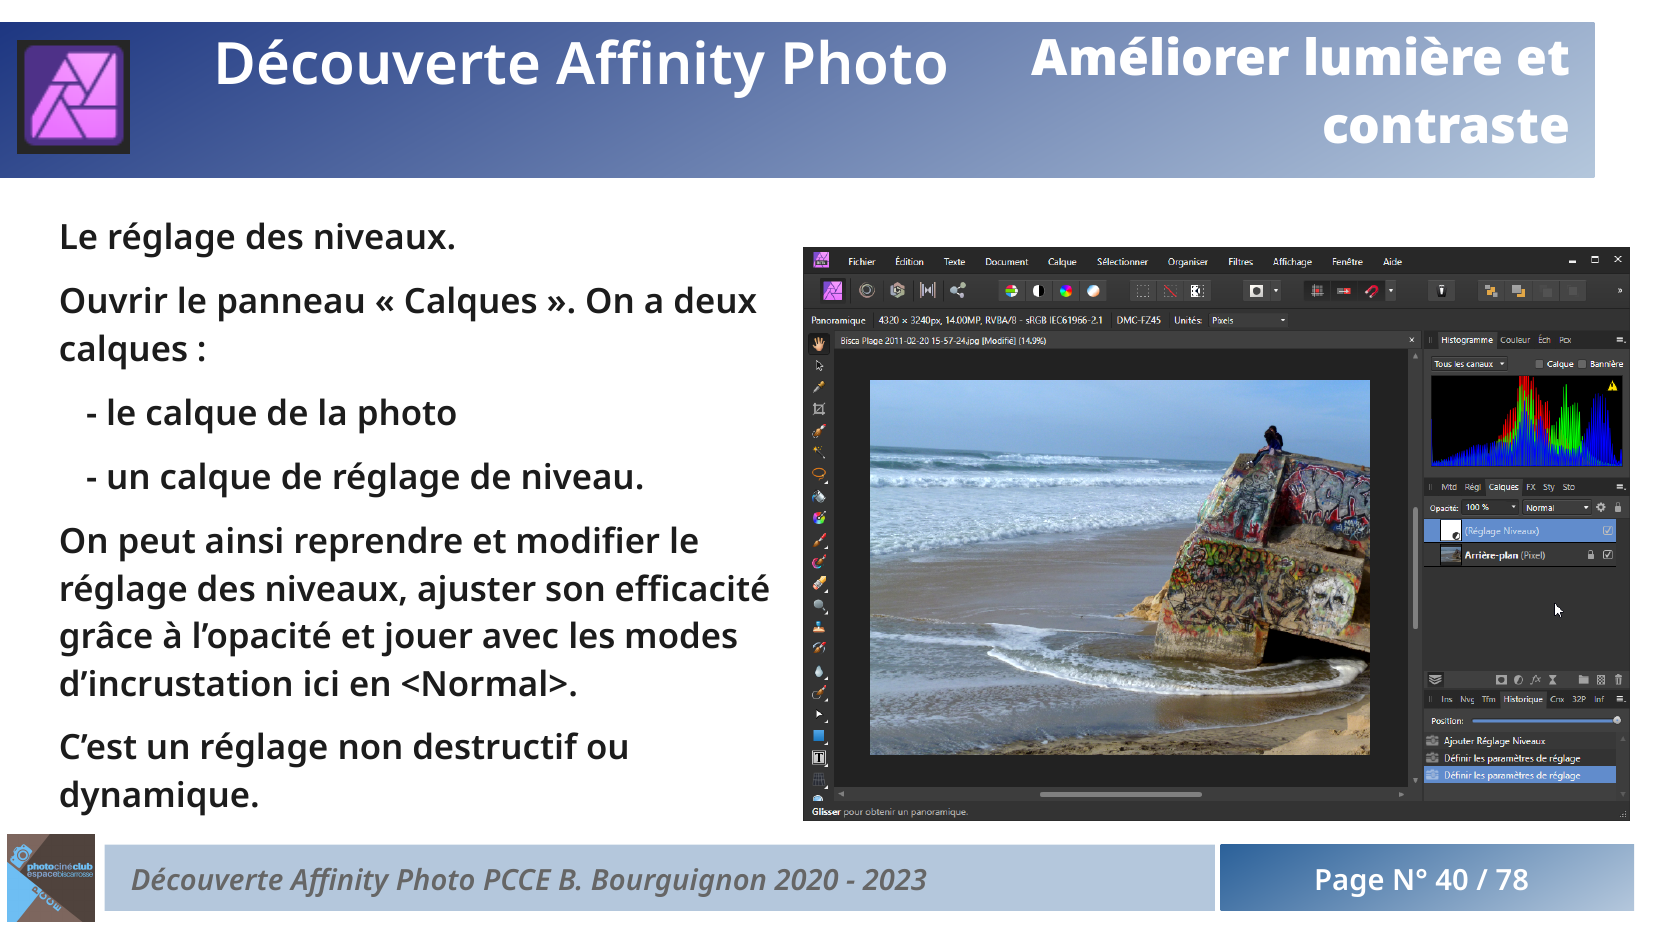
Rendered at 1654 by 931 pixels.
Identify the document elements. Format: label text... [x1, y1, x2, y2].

list Le réglage des niveaux. Ouvrir le panneau « Calques ». On a deux calques : - le calque de la photo - un calque de réglage de niveau. On peut ainsi reprendre et modifier le réglage des niveaux, ajuster son efficacité grâce à l’opacité et jouer avec les modes d’incrustation ici en <Normal>. C’est un réglage non destructif ou dynamique. [59, 212, 792, 820]
picture [7, 834, 95, 922]
picture [17, 40, 130, 154]
picture [803, 247, 1630, 821]
title Améliorer lumière et contraste [874, 47, 1571, 158]
